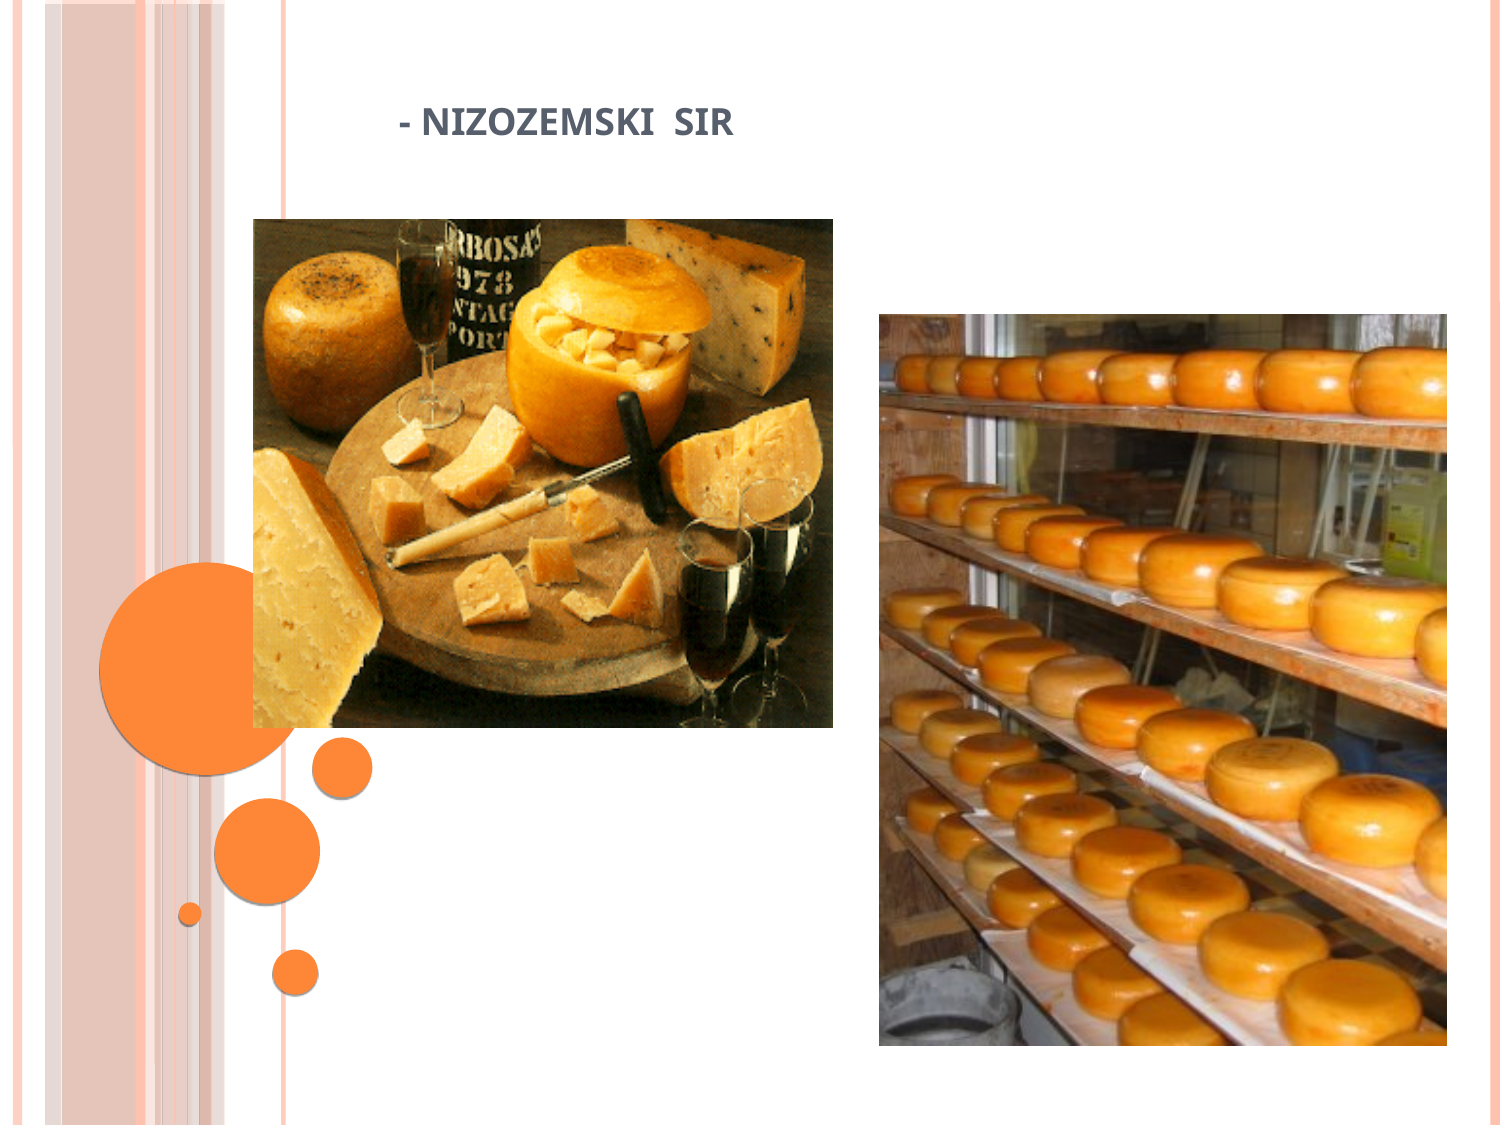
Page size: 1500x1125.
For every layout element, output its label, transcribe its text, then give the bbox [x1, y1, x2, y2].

picture [253, 219, 833, 728]
subtitle - NIZOZEMSKI SIR [383, 90, 1397, 316]
picture [879, 314, 1447, 1046]
